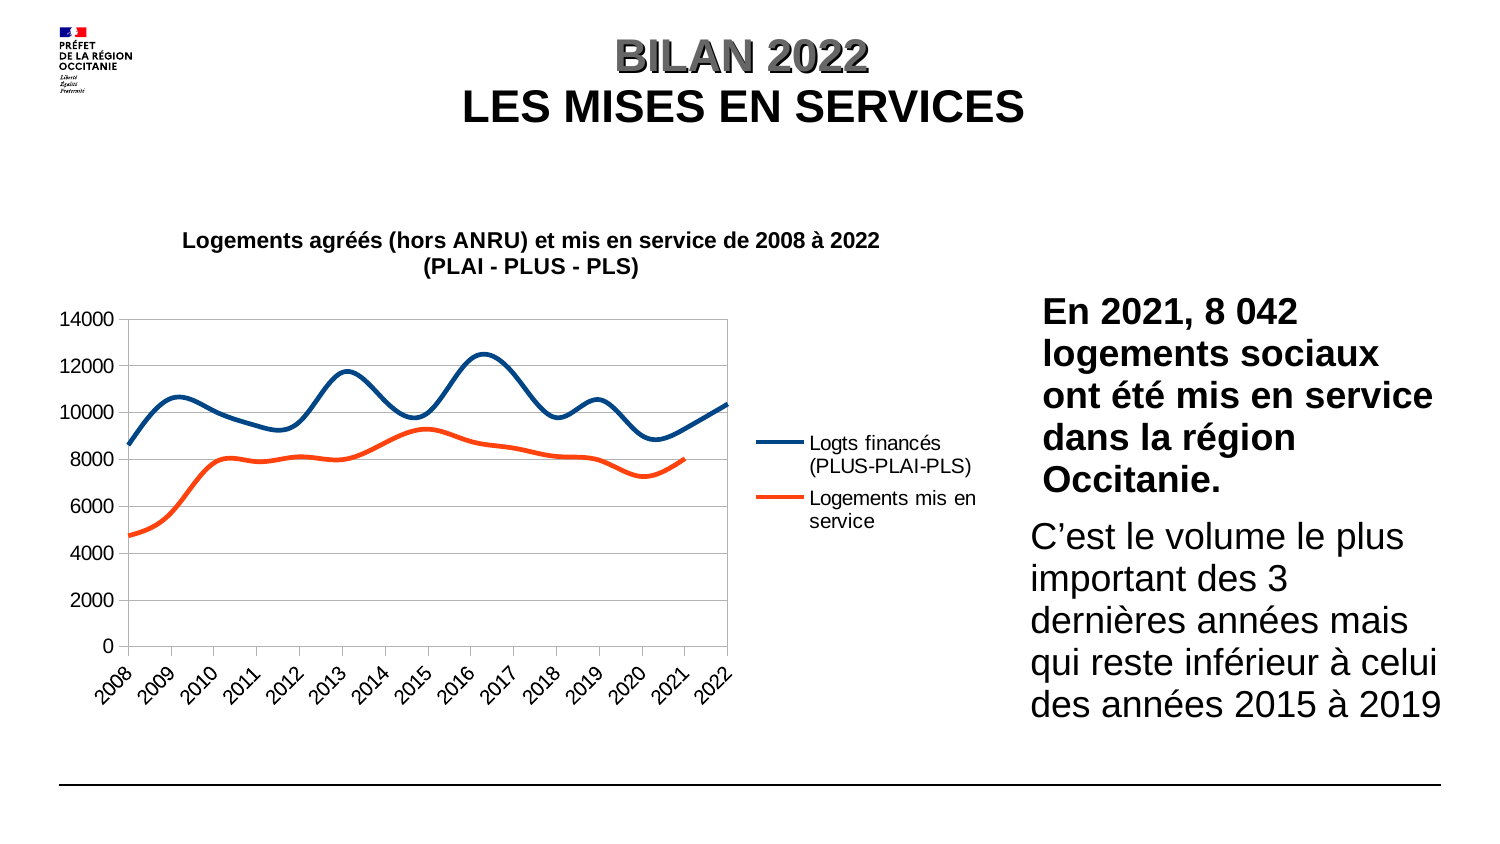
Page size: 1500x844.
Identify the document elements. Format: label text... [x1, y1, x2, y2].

list BILAN 2022 [543, 29, 1441, 89]
title LES MISES EN SERVICES [59, 47, 1441, 166]
chart [59, 200, 1001, 733]
text_box En 2021, 8 042 logements sociaux ont été mis en service dans la région Occitanie. [1027, 283, 1450, 507]
text_box C’est le volume le plus important des 3 dernières années mais qui reste inférieur à celui des années 2015 à 2019 [1015, 507, 1465, 792]
